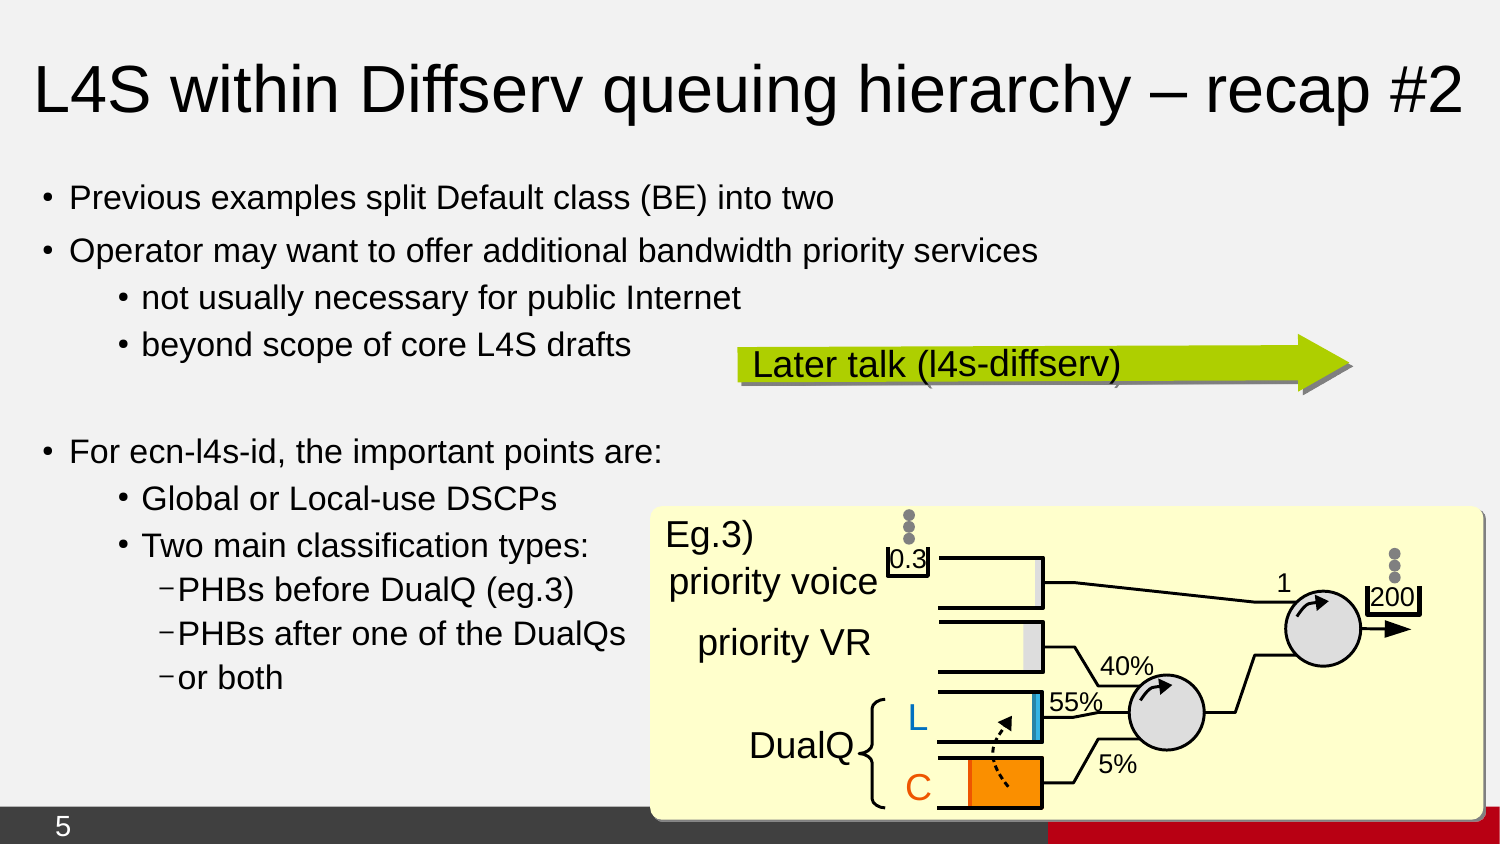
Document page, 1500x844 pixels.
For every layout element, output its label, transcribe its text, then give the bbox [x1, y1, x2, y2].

text_box Later talk (l4s-diffserv) [737, 333, 1350, 392]
text_box [1035, 557, 1043, 608]
text_box [1023, 621, 1042, 672]
text_box 0.3 [874, 536, 942, 582]
text_box 40% [1085, 643, 1169, 689]
text_box priority voice [653, 552, 894, 610]
text_box [903, 509, 916, 536]
text_box [1034, 725, 1042, 743]
text_box C [890, 759, 948, 817]
text_box Eg.3) [650, 506, 1484, 820]
text_box [1129, 675, 1205, 751]
text_box priority VR [682, 614, 887, 671]
text_box [1285, 591, 1361, 667]
text_box DualQ [733, 717, 870, 775]
text_box [969, 757, 1042, 808]
text_box 5% [1083, 741, 1153, 787]
text_box [1388, 547, 1401, 575]
text_box 200 [1354, 575, 1430, 621]
text_box 55% [1034, 679, 1118, 725]
text_box L [892, 689, 947, 746]
list Previous examples split Default class (BE) into two Operator may want to offer additional bandwidth priority services not usually necessary for public Internet beyond scope of core L4S drafts For ecn-l4s-id, the important points are: Global or Local-use DSCPs Two main classification types: PHBs before DualQ (eg.3) PHBs after one of the DualQs or both [33, 178, 1410, 704]
text_box 1 [1261, 560, 1307, 606]
title L4S within Diffserv queuing hierarchy – recap #2 [33, 14, 1477, 164]
